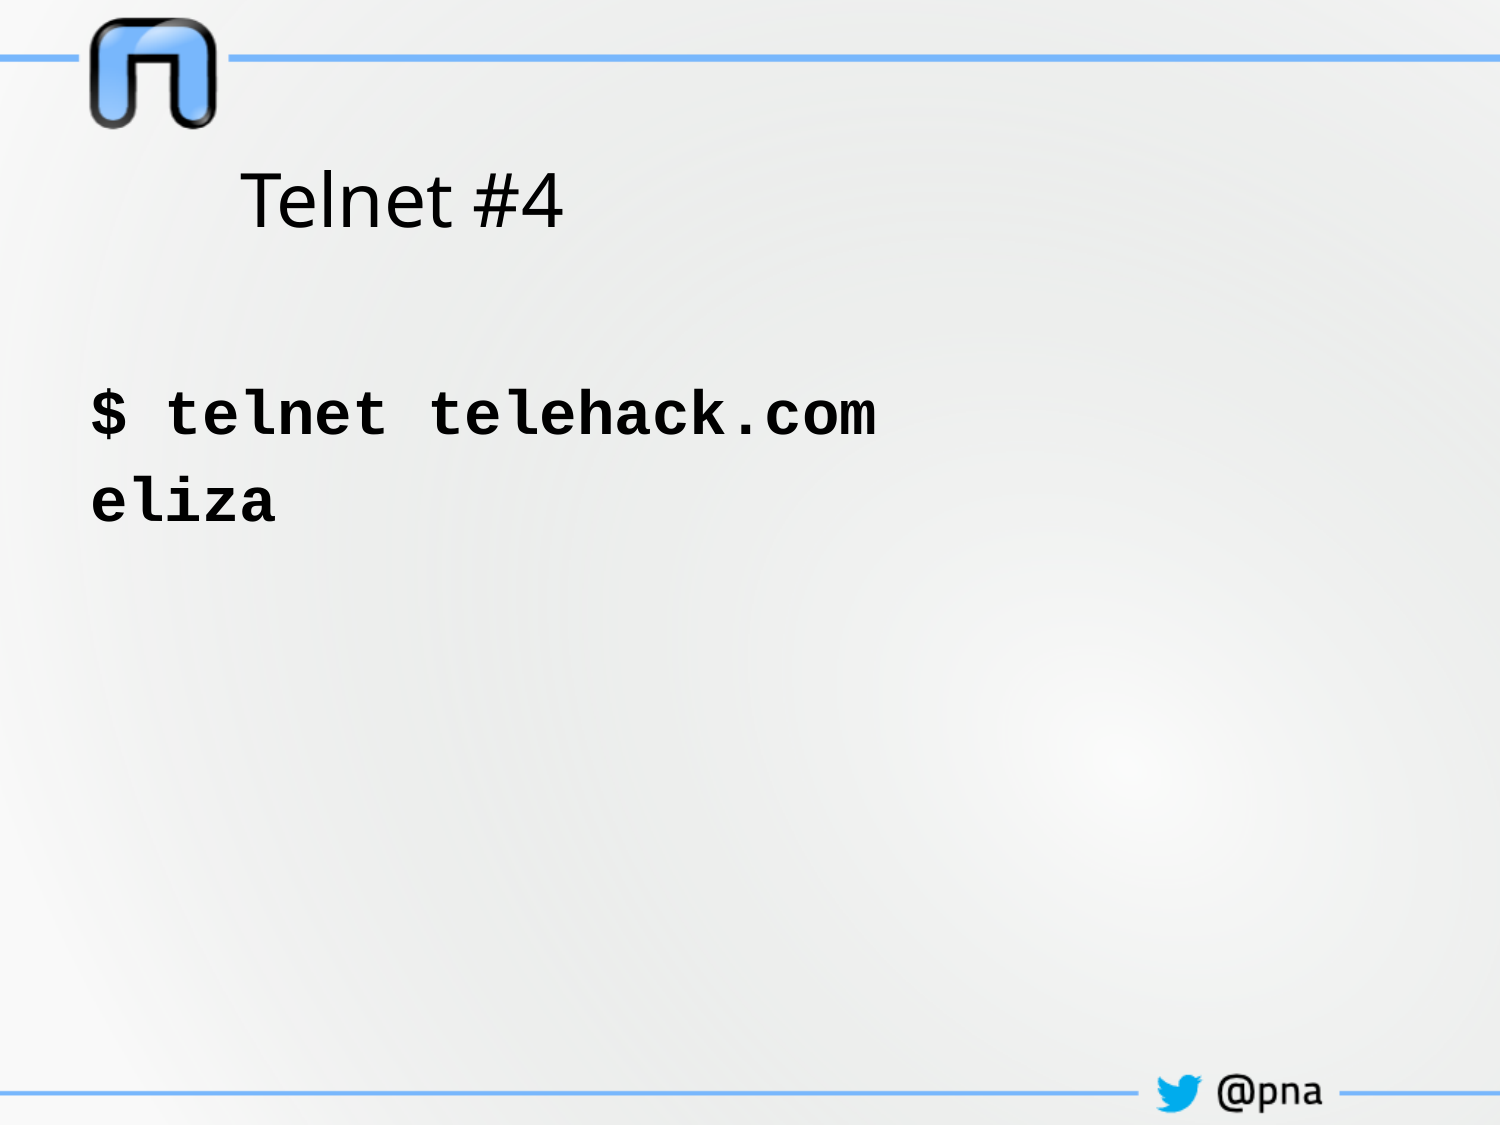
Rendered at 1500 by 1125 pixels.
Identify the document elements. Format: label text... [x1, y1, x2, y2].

list $ telnet telehack.com eliza [75, 269, 1425, 1063]
picture [0, 0, 1500, 1125]
title Telnet #4 [225, 70, 1469, 258]
